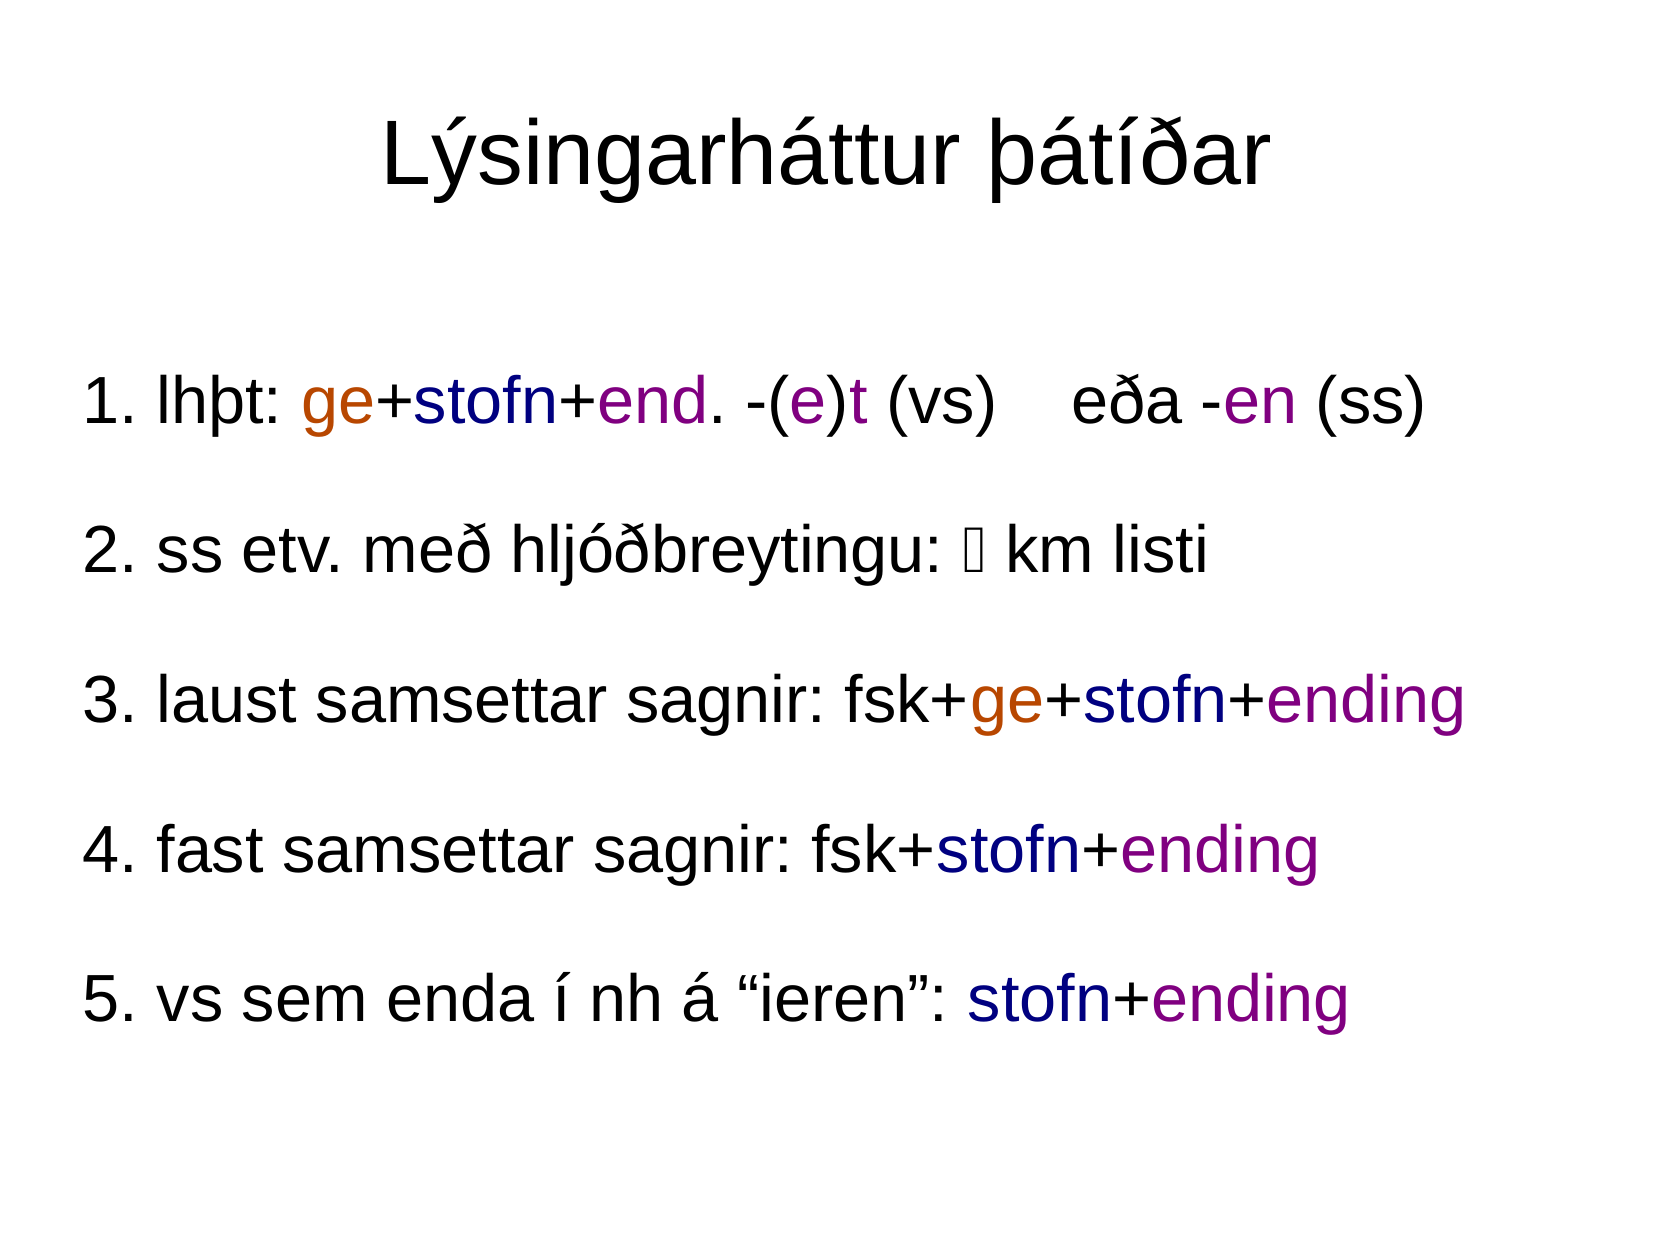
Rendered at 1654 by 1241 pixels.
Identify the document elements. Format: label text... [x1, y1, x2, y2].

title Lýsingarháttur þátíðar [82, 56, 1571, 250]
subtitle 1. lhþt: ge+stofn+end. -(e)t (vs) eða -en (ss) 2. ss etv. með hljóðbreytingu:  km listi 3. laust samsettar sagnir: fsk+ge+stofn+ending 4. fast samsettar sagnir: fsk+stofn+ending 5. vs sem enda í nh á “ieren”: stofn+ending [82, 287, 1571, 1112]
